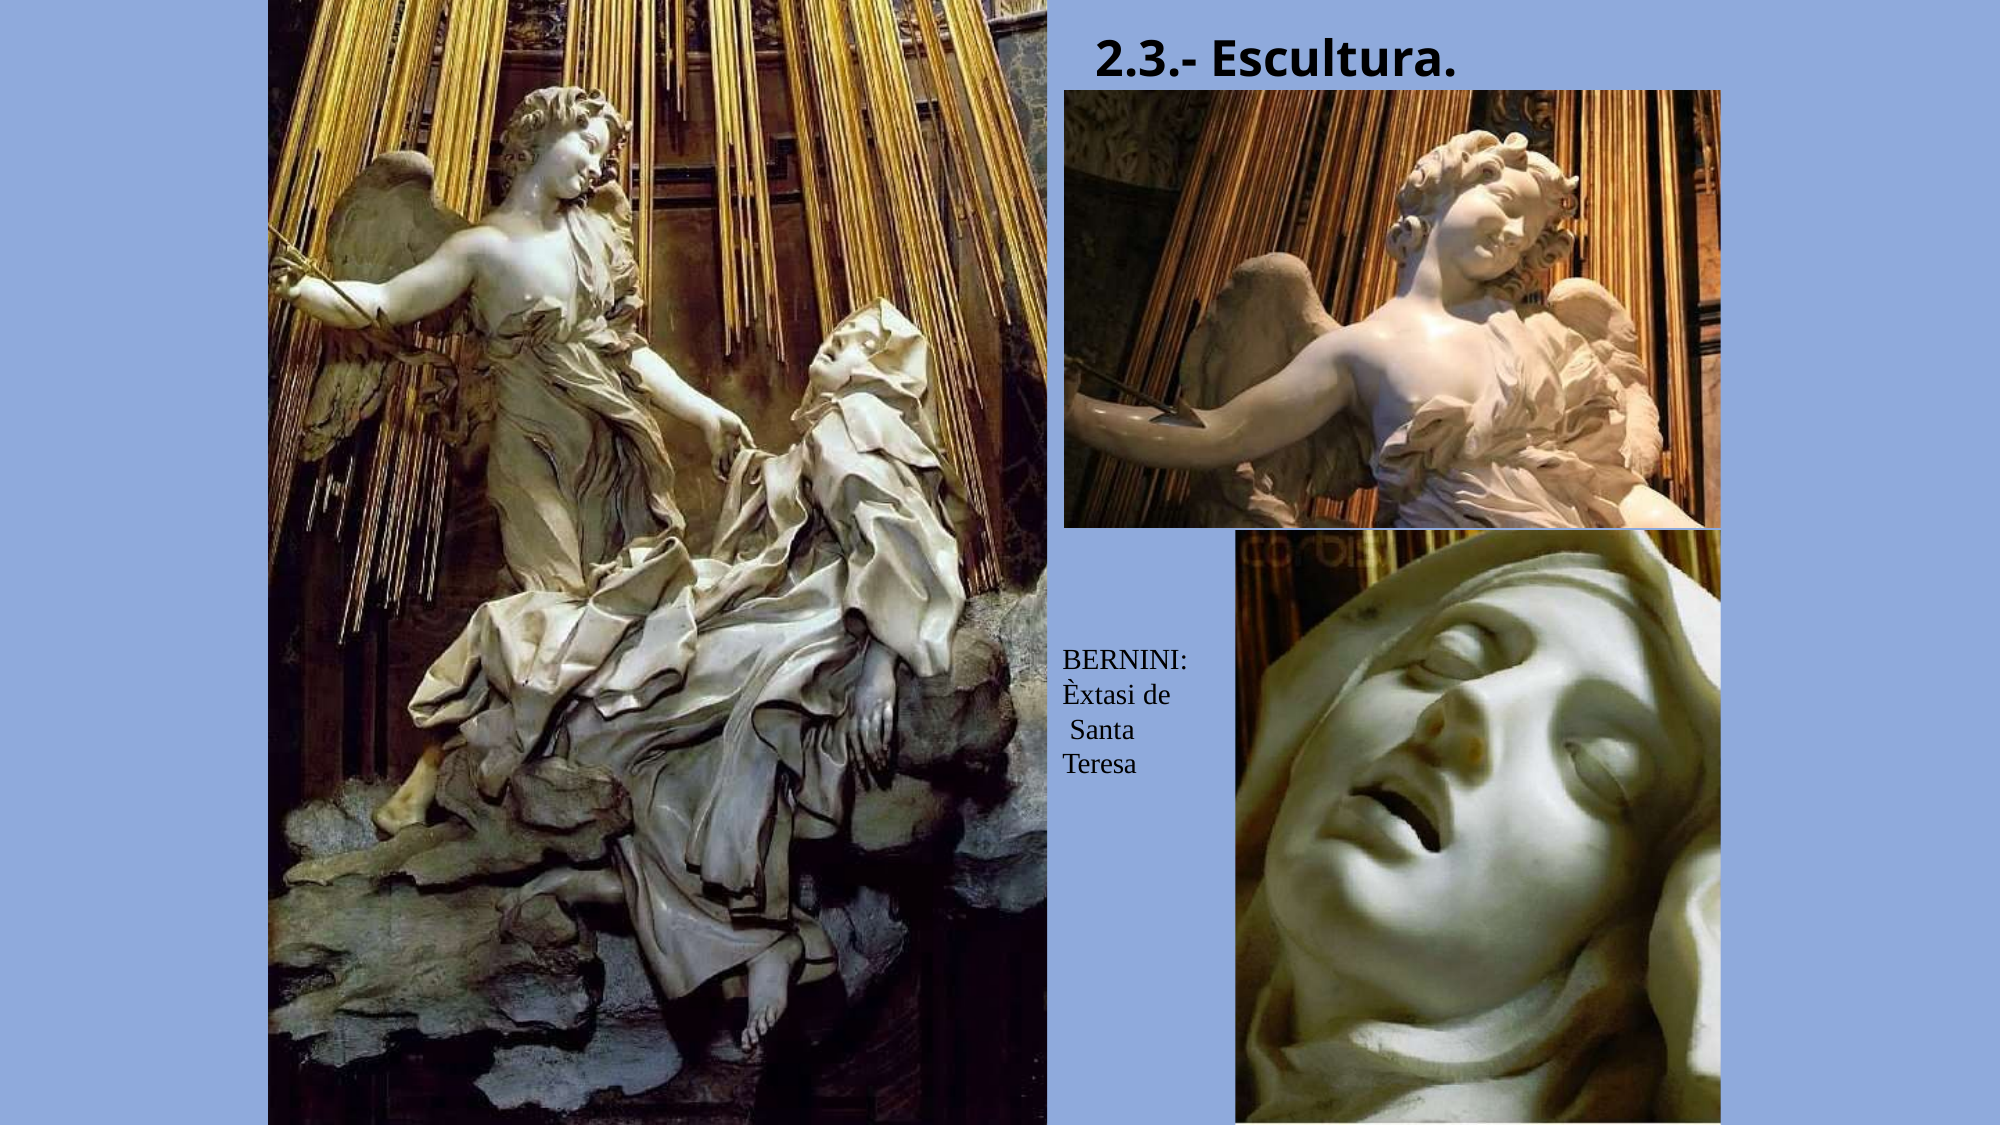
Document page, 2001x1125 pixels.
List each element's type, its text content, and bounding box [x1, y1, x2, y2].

text_box [1064, 90, 1721, 527]
text_box [1235, 531, 1721, 1125]
text_box BERNINI: Èxtasi de Santa Teresa [1060, 637, 1191, 783]
title 2.3.- Escultura. [1093, 23, 1771, 87]
text_box [268, 0, 1047, 1125]
